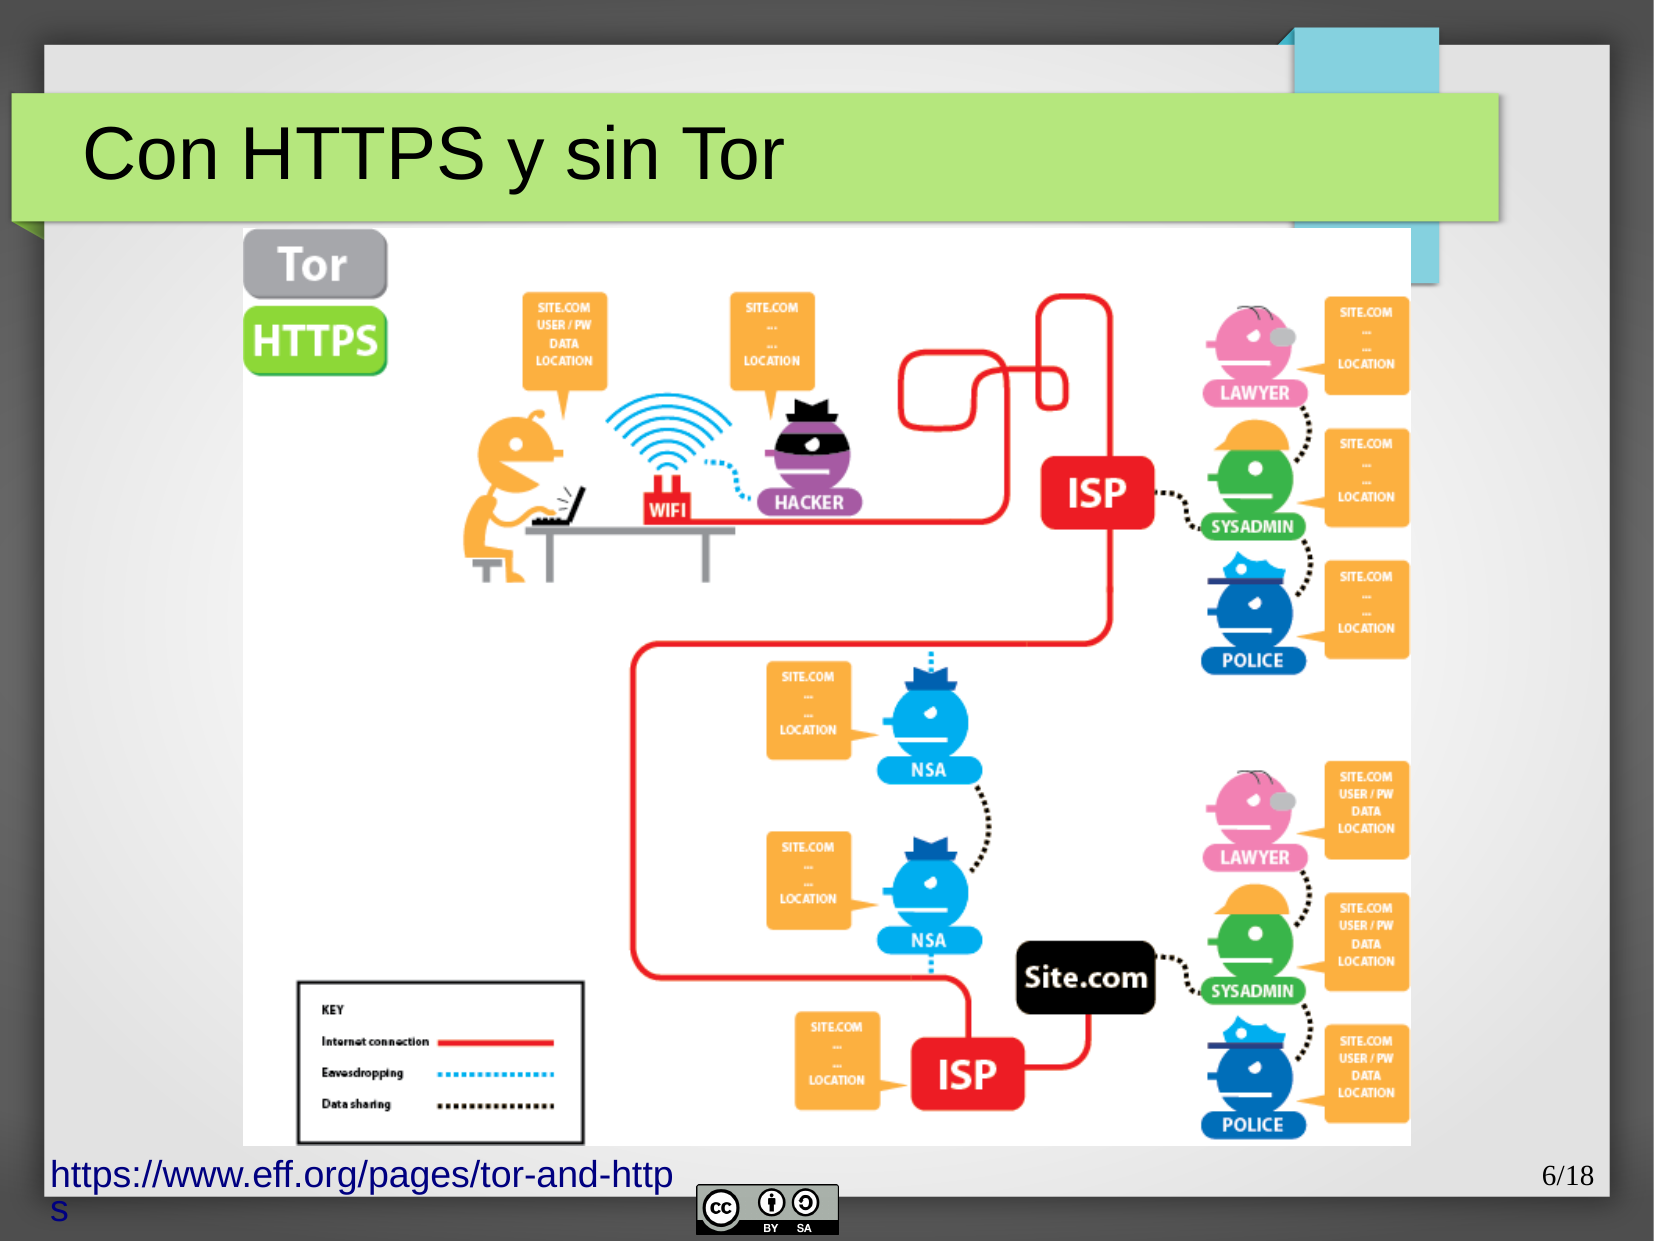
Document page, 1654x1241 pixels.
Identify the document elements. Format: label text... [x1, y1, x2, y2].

text_box https://www.eff.org/pages/tor-and-https [35, 1145, 706, 1203]
title Con HTTPS y sin Tor [82, 94, 1264, 213]
picture [0, 0, 1654, 1241]
